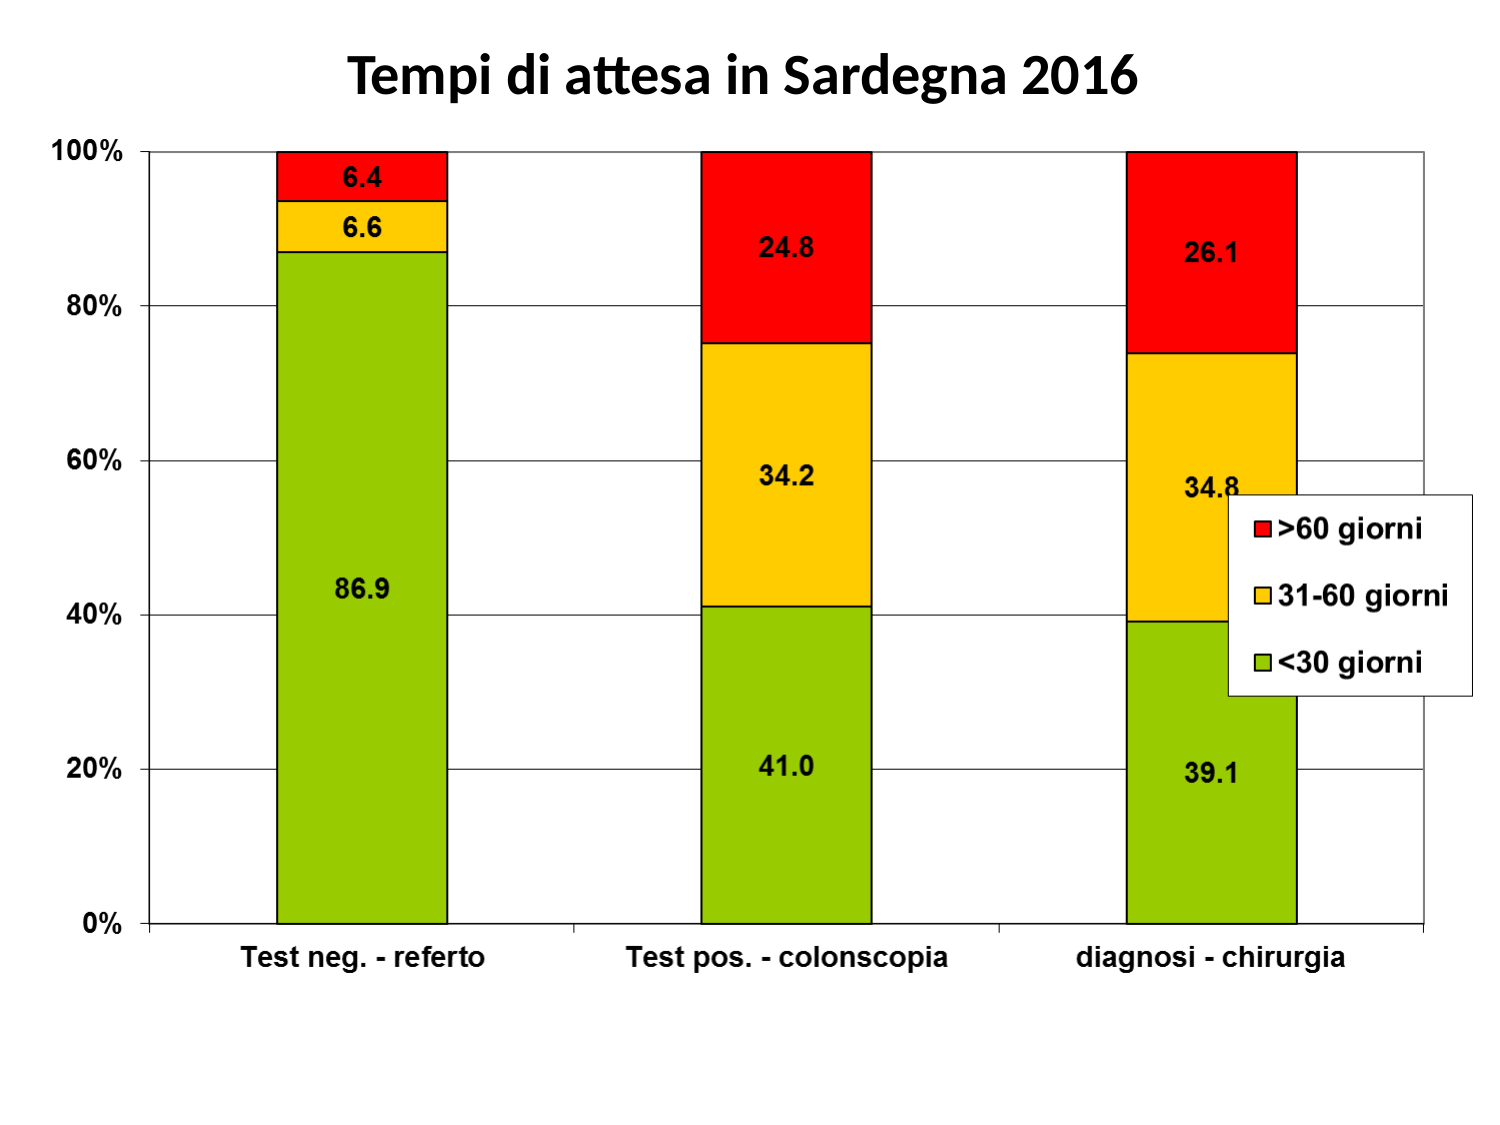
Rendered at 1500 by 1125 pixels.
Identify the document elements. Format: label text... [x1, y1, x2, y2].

text_box Tempi di attesa in Sardegna 2016 [0, 28, 1500, 100]
picture [0, 100, 1500, 1024]
